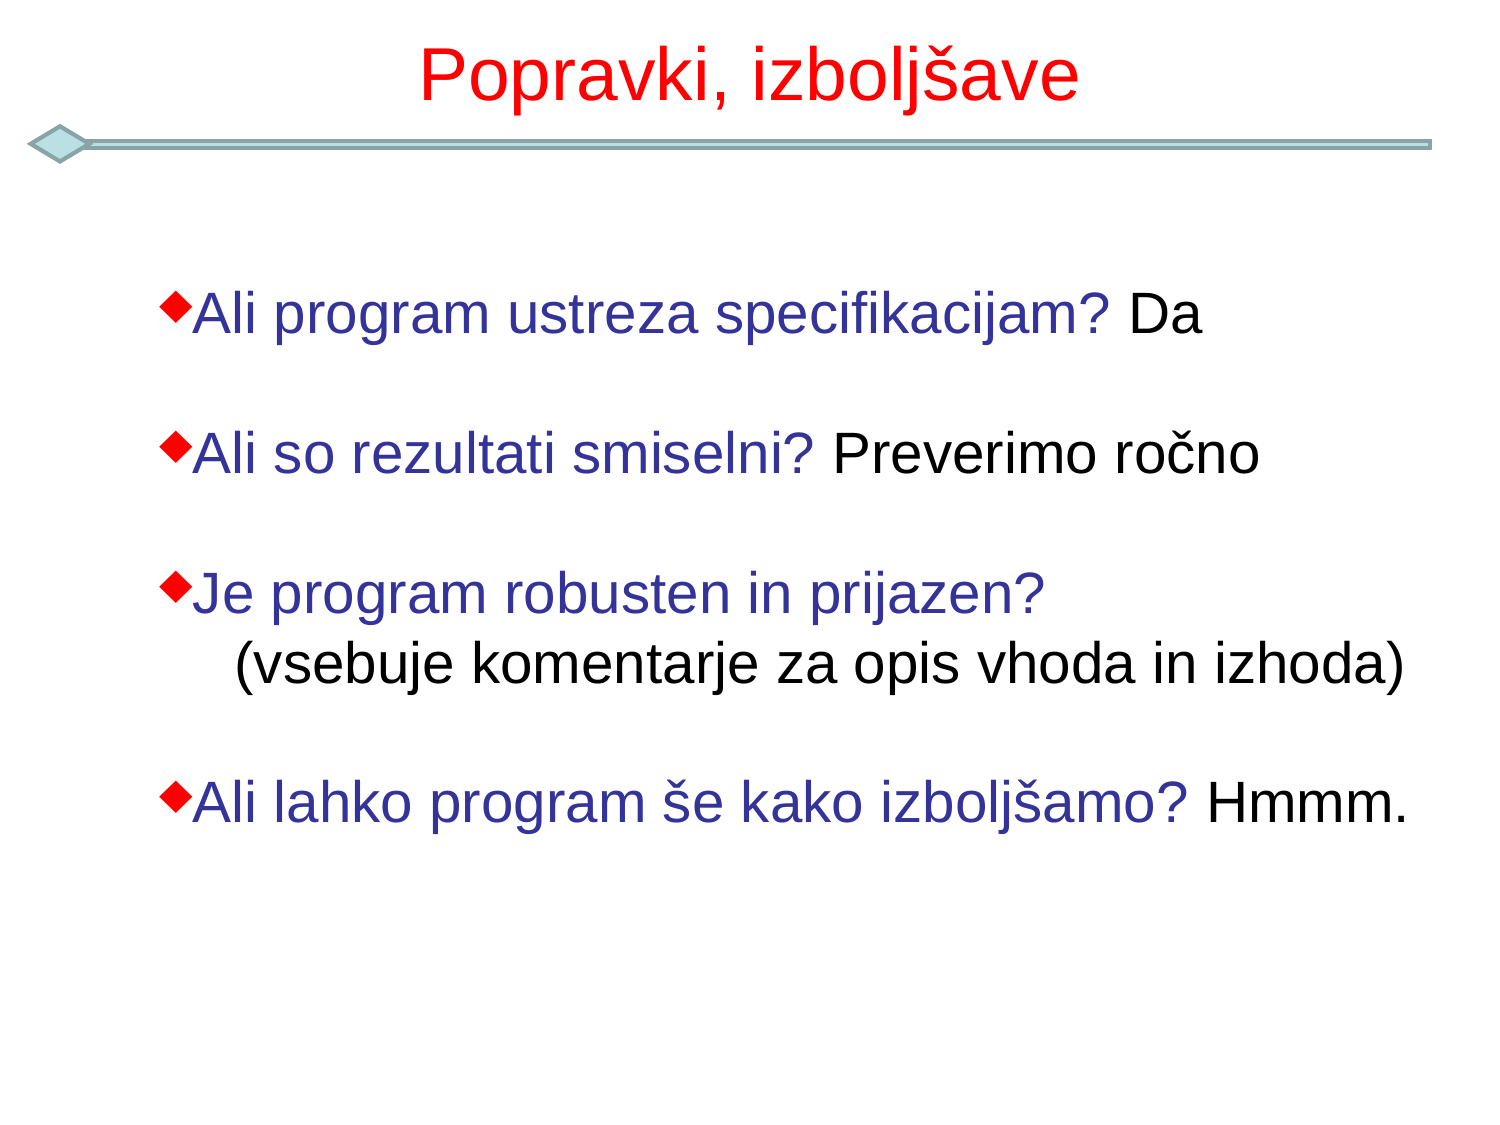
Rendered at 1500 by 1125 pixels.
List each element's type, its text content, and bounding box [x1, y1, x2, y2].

title Popravki, izboljšave [75, 0, 1426, 141]
text_box Ali program ustreza specifikacijam? Da Ali so rezultati smiselni? Preverimo ročno Je program robusten in prijazen? (vsebuje komentarje za opis vhoda in izhoda) Ali lahko program še kako izboljšamo? Hmmm. [144, 267, 1425, 843]
